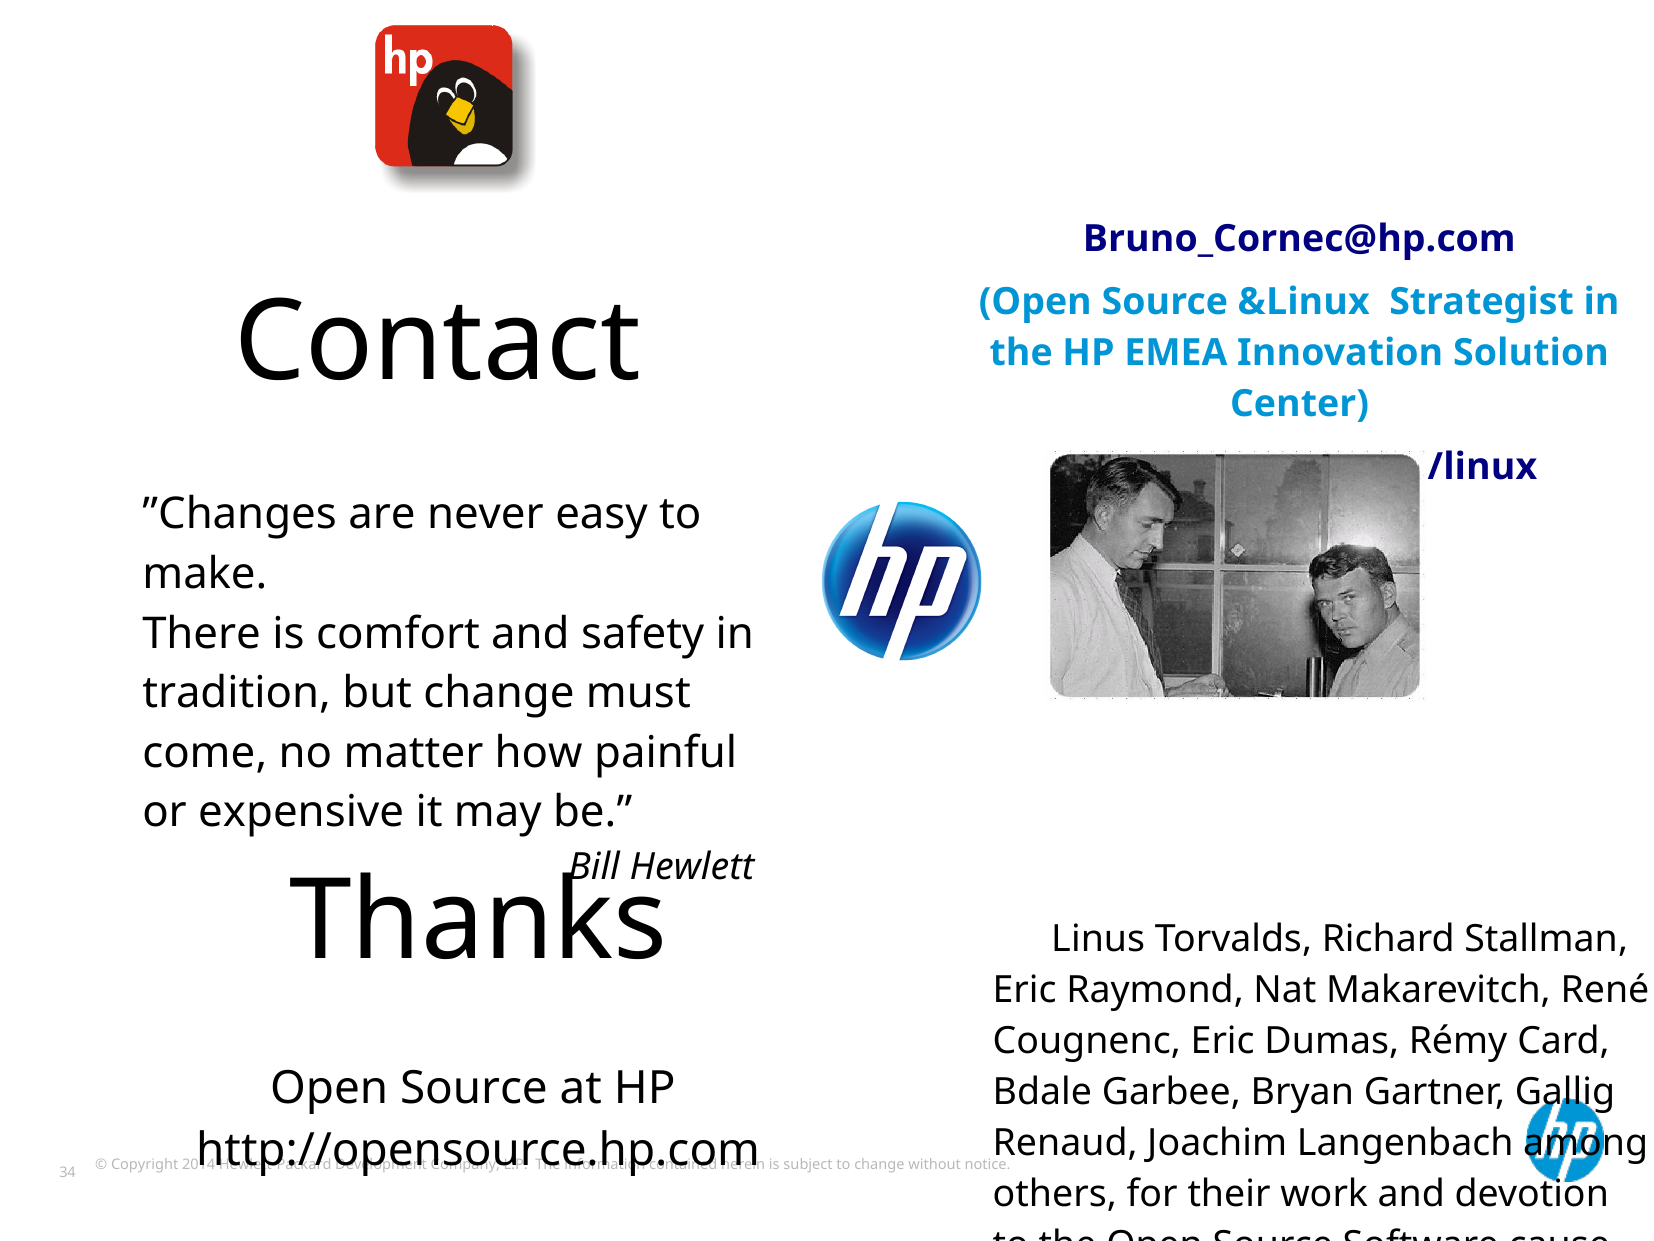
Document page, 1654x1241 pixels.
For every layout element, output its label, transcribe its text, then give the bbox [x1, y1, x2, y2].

picture [375, 25, 537, 194]
text_box ”Changes are never easy to make. There is comfort and safety in tradition, but change must come, no matter how painful or expensive it may be.” Bill Hewlett [65, 482, 783, 856]
picture [821, 501, 982, 661]
picture [1043, 450, 1427, 702]
list Bruno_Cornec@hp.com (Open Source &Linux Strategist in the HP EMEA Innovation Solution Center) http://www.hp.com/linux Linus Torvalds, Richard Stallman, Eric Raymond, Nat Makarevitch, René Cougnenc, Eric Dumas, Rémy Card, Bdale Garbee, Bryan Gartner, Gallig Renaud, Joachim Langenbach among others, for their work and devotion to the Open Source Software cause... and my family for his patience :-) [862, 211, 1654, 1189]
text_box Contact [234, 259, 655, 399]
text_box Thanks Open Source at HP http://opensource.hp.com [196, 838, 685, 1128]
